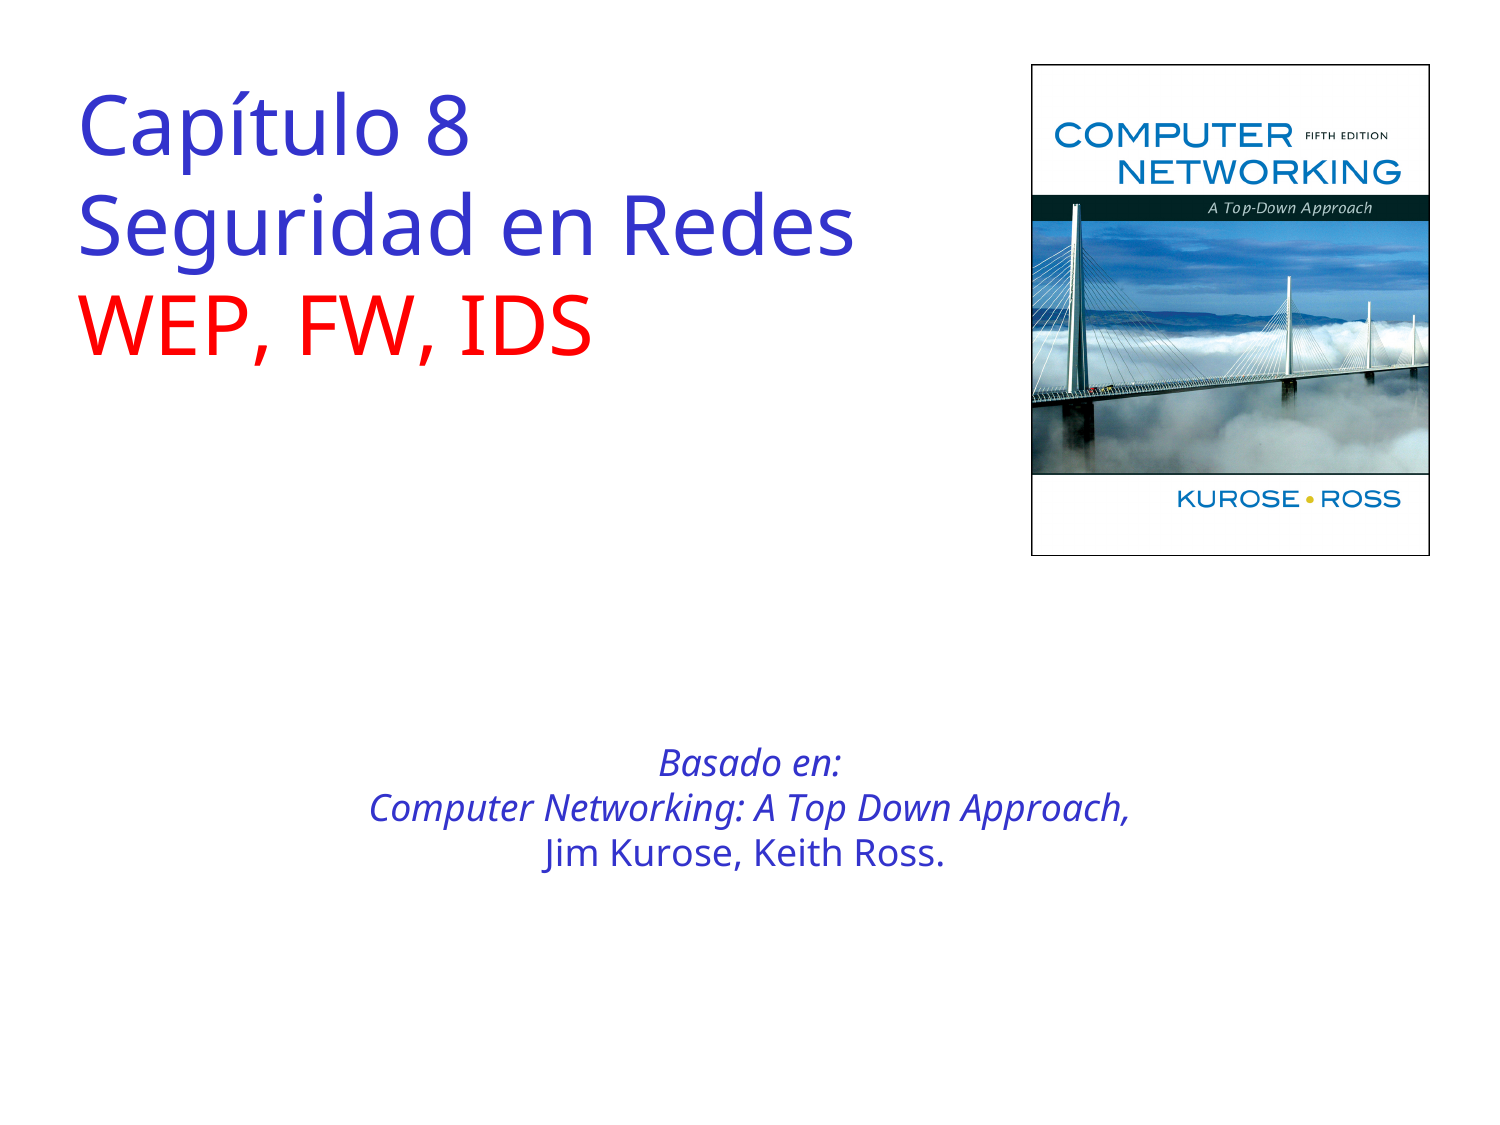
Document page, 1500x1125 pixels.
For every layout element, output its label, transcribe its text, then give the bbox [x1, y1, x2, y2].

text_box Basado en: Computer Networking: A Top Down Approach, Jim Kurose, Keith Ross. [256, 571, 1244, 1042]
picture [1031, 64, 1430, 556]
text_box Capítulo 8 Seguridad en Redes WEP, FW, IDS [62, 80, 1009, 364]
